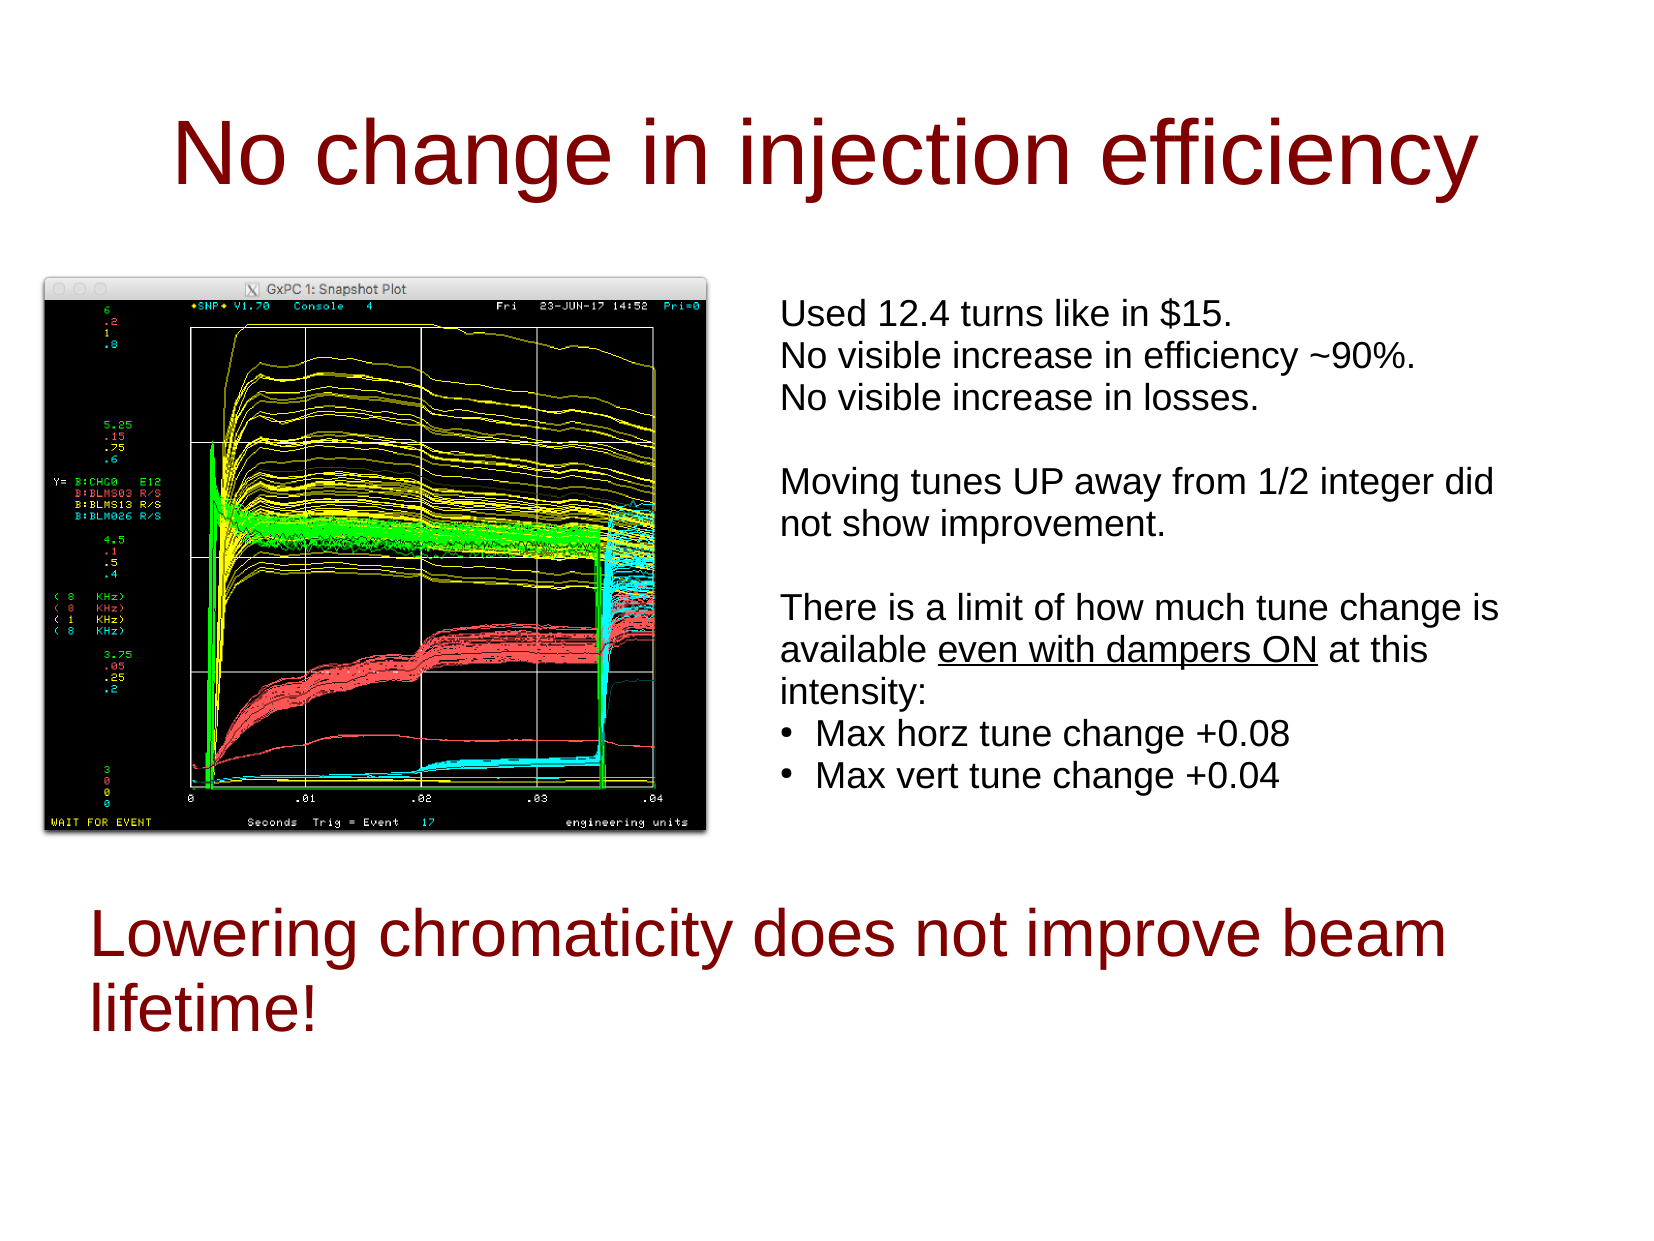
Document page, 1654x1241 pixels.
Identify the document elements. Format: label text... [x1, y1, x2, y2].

picture [37, 273, 713, 840]
text_box Used 12.4 turns like in $15. No visible increase in efficiency ~90%. No visible increase in losses. Moving tunes UP away from 1/2 integer did not show improvement. There is a limit of how much tune change is available even with dampers ON at this intensity: Max horz tune change +0.08 Max vert tune change +0.04 [765, 285, 1568, 965]
title No change in injection efficiency [82, 49, 1571, 257]
text_box Lowering chromaticity does not improve beam lifetime! [75, 888, 1512, 1053]
